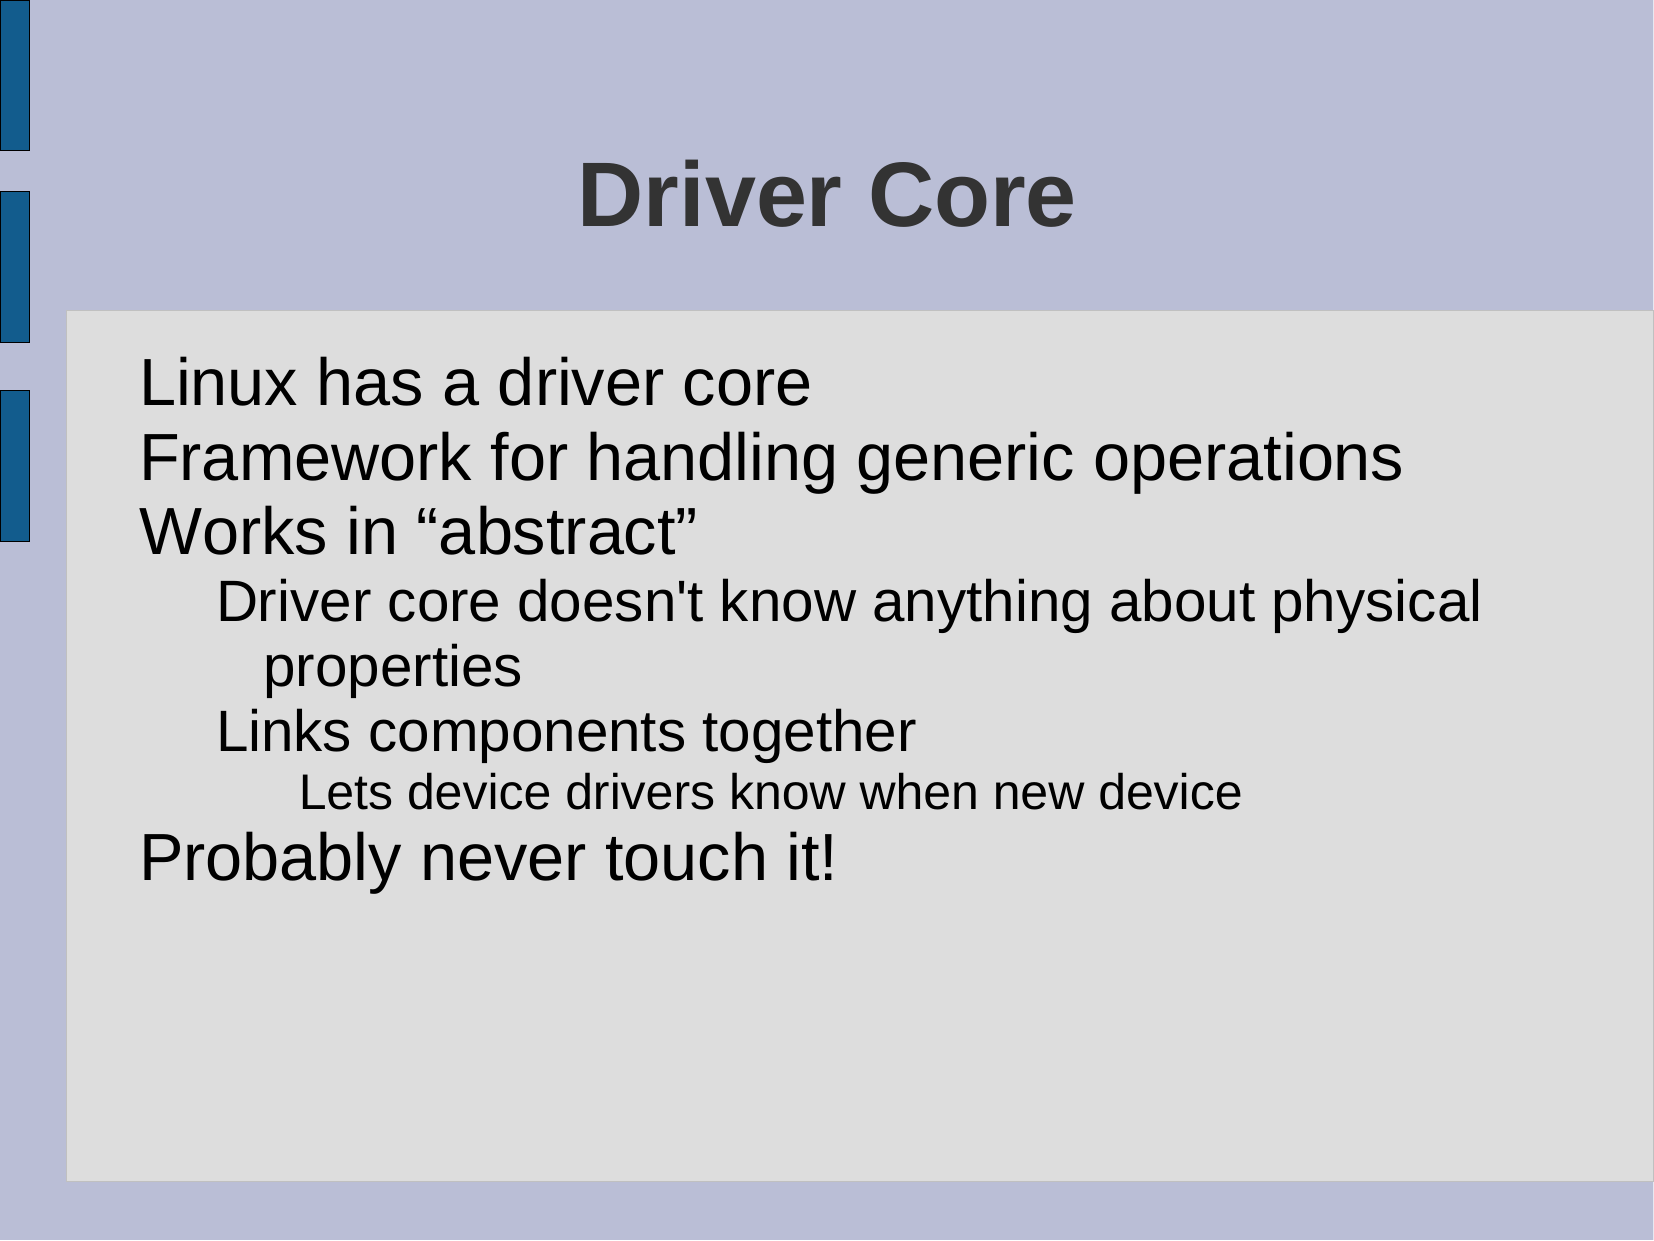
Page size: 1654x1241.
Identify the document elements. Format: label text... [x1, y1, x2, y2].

list Linux has a driver core Framework for handling generic operations Works in “abstract” Driver core doesn't know anything about physical properties Links components together Lets device drivers know when new device Probably never touch it! [121, 344, 1534, 1112]
title Driver Core [121, 98, 1534, 291]
